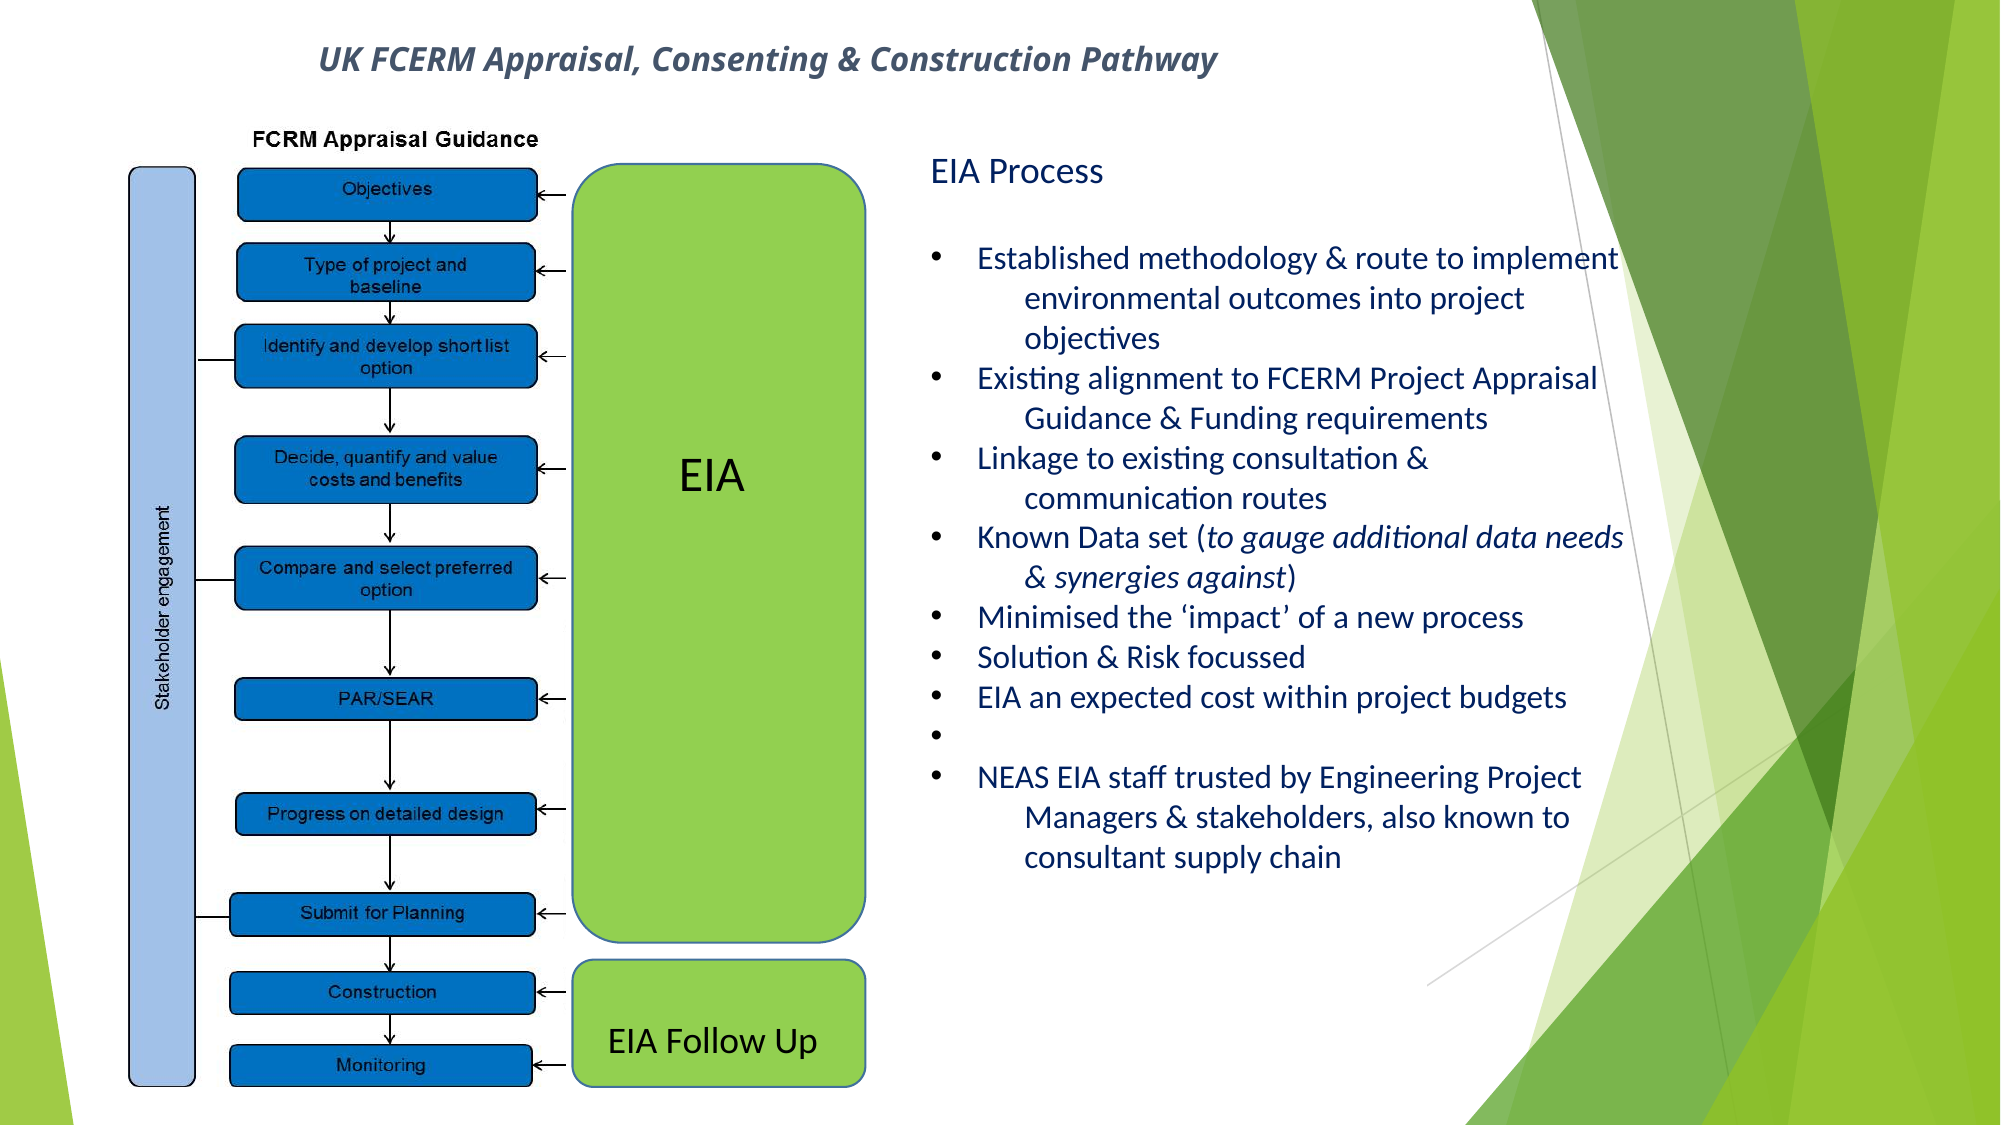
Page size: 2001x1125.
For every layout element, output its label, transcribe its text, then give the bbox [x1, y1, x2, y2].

text_box EIA [663, 434, 774, 511]
text_box EIA Process Established methodology & route to implement environmental outcomes into project objectives Existing alignment to FCERM Project Appraisal Guidance & Funding requirements Linkage to existing consultation & communication routes Known Data set (to gauge additional data needs & synergies against) Minimised the ‘impact’ of a new process Solution & Risk focussed EIA an expected cost within project budgets NEAS EIA staff trusted by Engineering Project Managers & stakeholders, also known to consultant supply chain [915, 138, 1640, 1028]
picture [128, 118, 567, 1087]
text_box [567, 118, 1426, 1125]
text_box EIA Follow Up [592, 1008, 866, 1070]
title UK FCERM Appraisal, Consenting & Construction Pathway [303, 30, 1654, 102]
